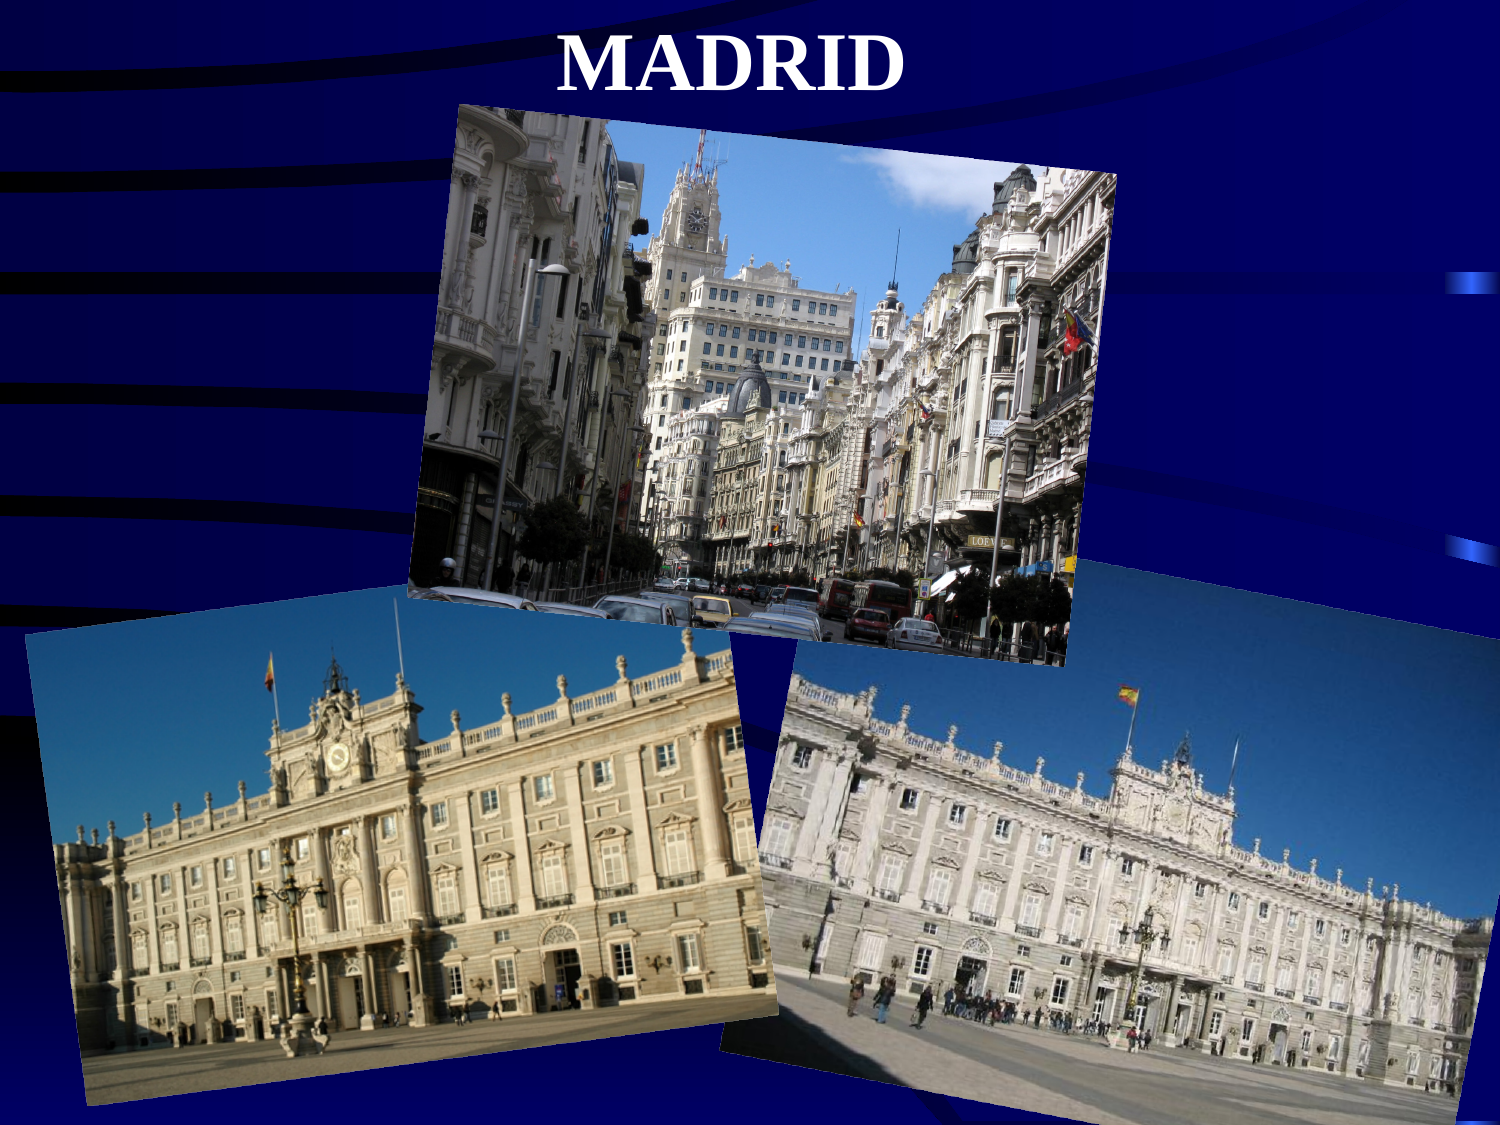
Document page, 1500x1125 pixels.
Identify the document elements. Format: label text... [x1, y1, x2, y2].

picture [24, 103, 1500, 1125]
text_box MADRID [478, 0, 987, 189]
